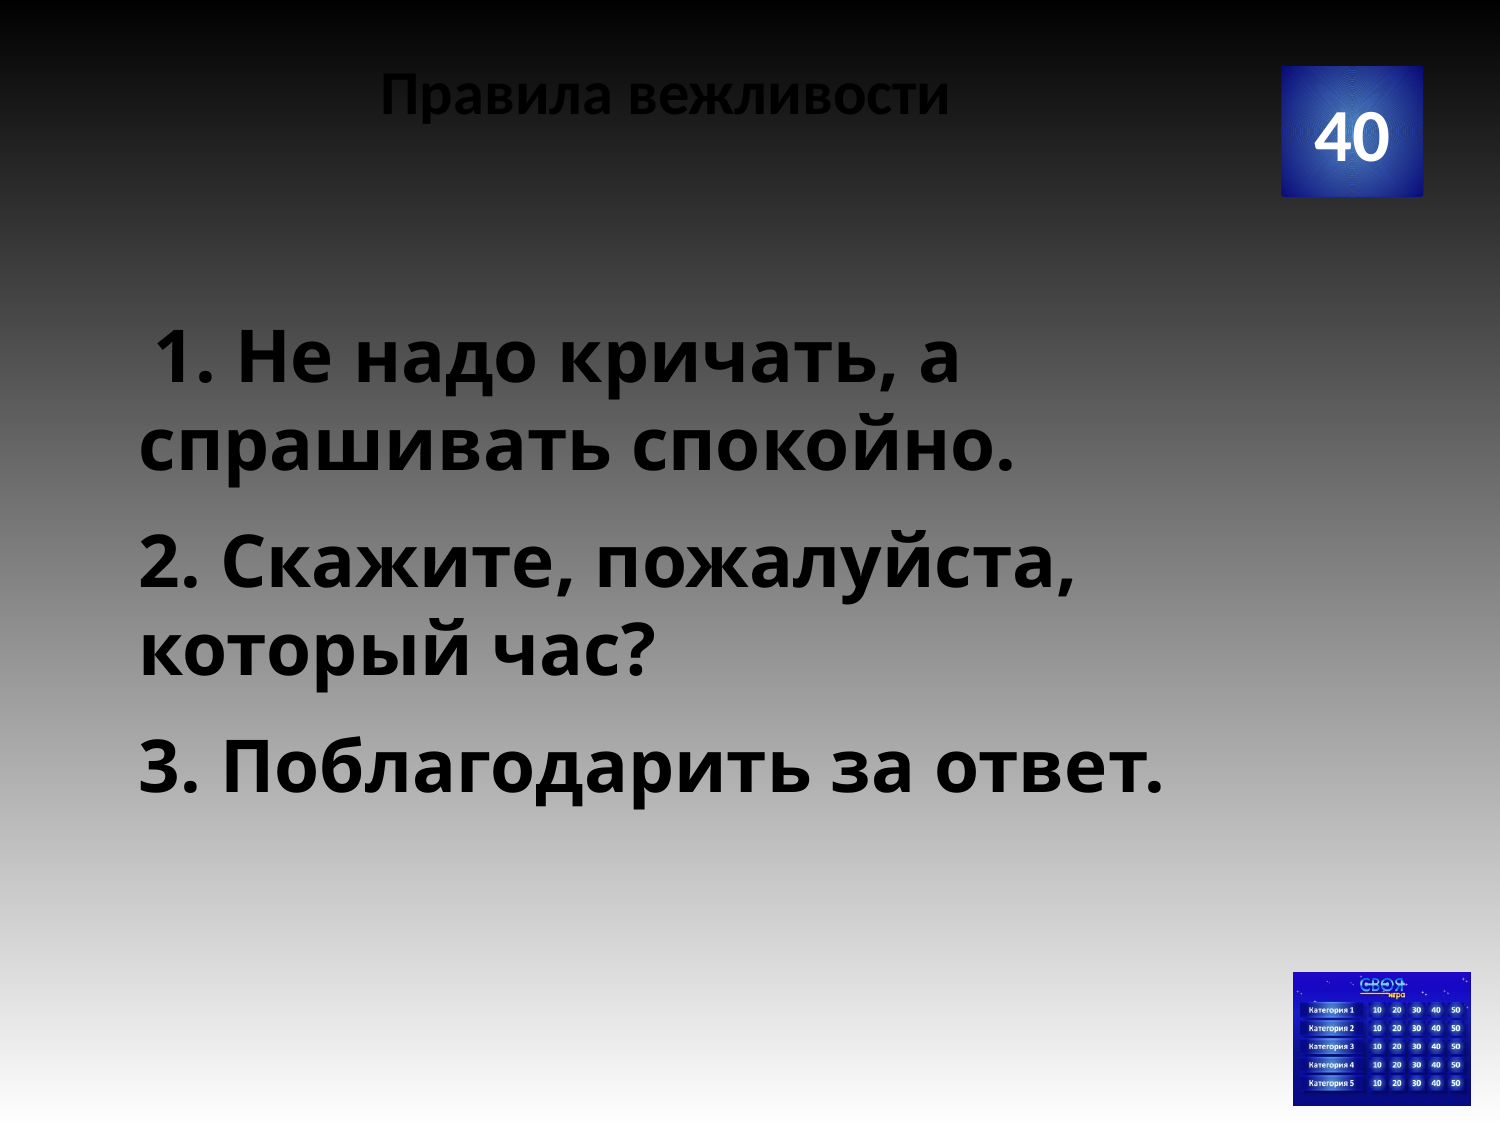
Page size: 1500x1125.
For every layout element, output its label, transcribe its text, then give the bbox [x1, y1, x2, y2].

title Правила вежливости [75, 45, 1258, 233]
list 1. Не надо кричать, а спрашивать спокойно. 2. Скажите, пожалуйста, который час? 3. Поблагодарить за ответ. [123, 302, 1258, 1000]
text_box 40 [1281, 66, 1424, 197]
picture [1293, 972, 1471, 1106]
